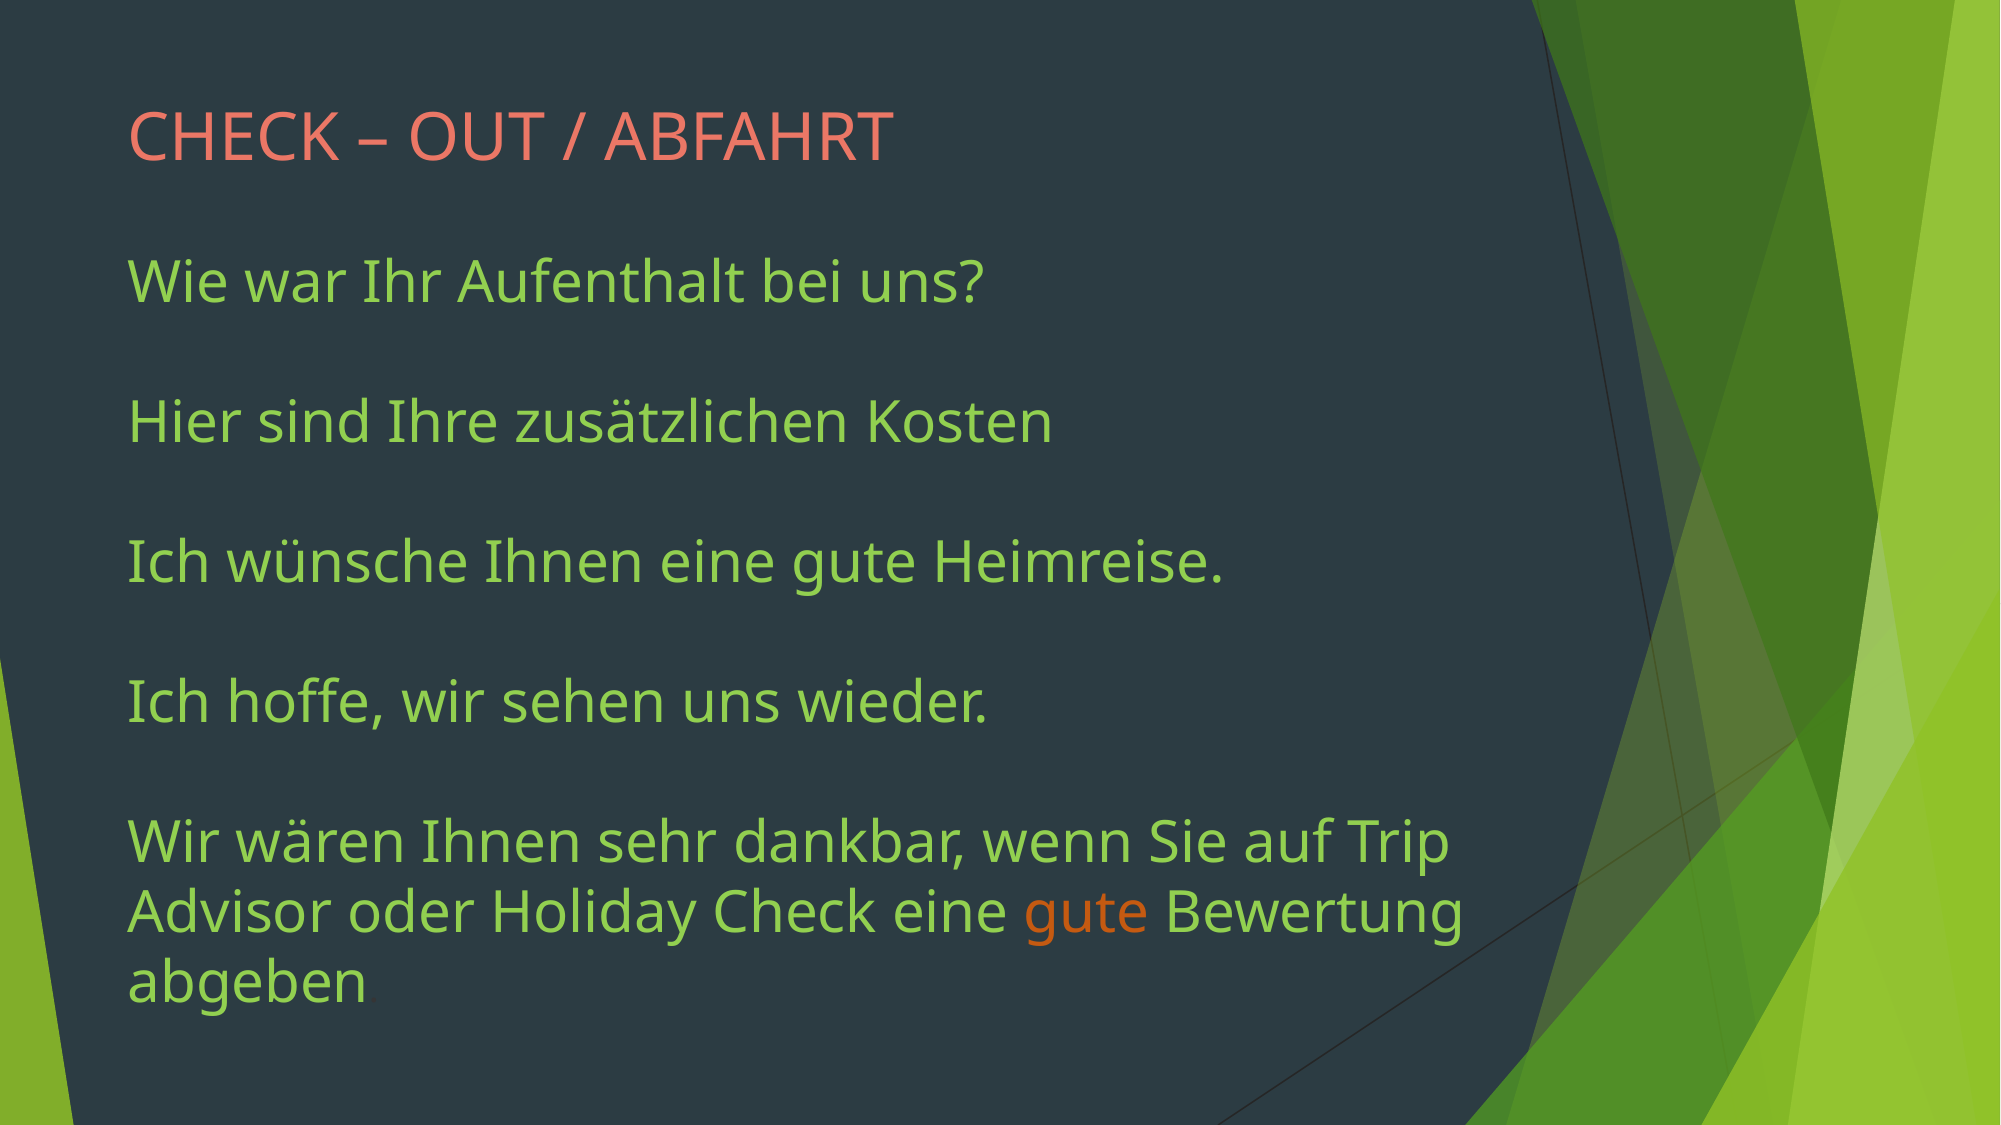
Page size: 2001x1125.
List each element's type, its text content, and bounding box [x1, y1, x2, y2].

text_box CHECK – OUT / ABFAHRT Wie war Ihr Aufenthalt bei uns? Hier sind Ihre zusätzlichen Kosten Ich wünsche Ihnen eine gute Heimreise. Ich hoffe, wir sehen uns wieder. Wir wären Ihnen sehr dankbar, wenn Sie auf Trip Advisor oder Holiday Check eine gute Bewertung abgeben. [112, 86, 1616, 960]
